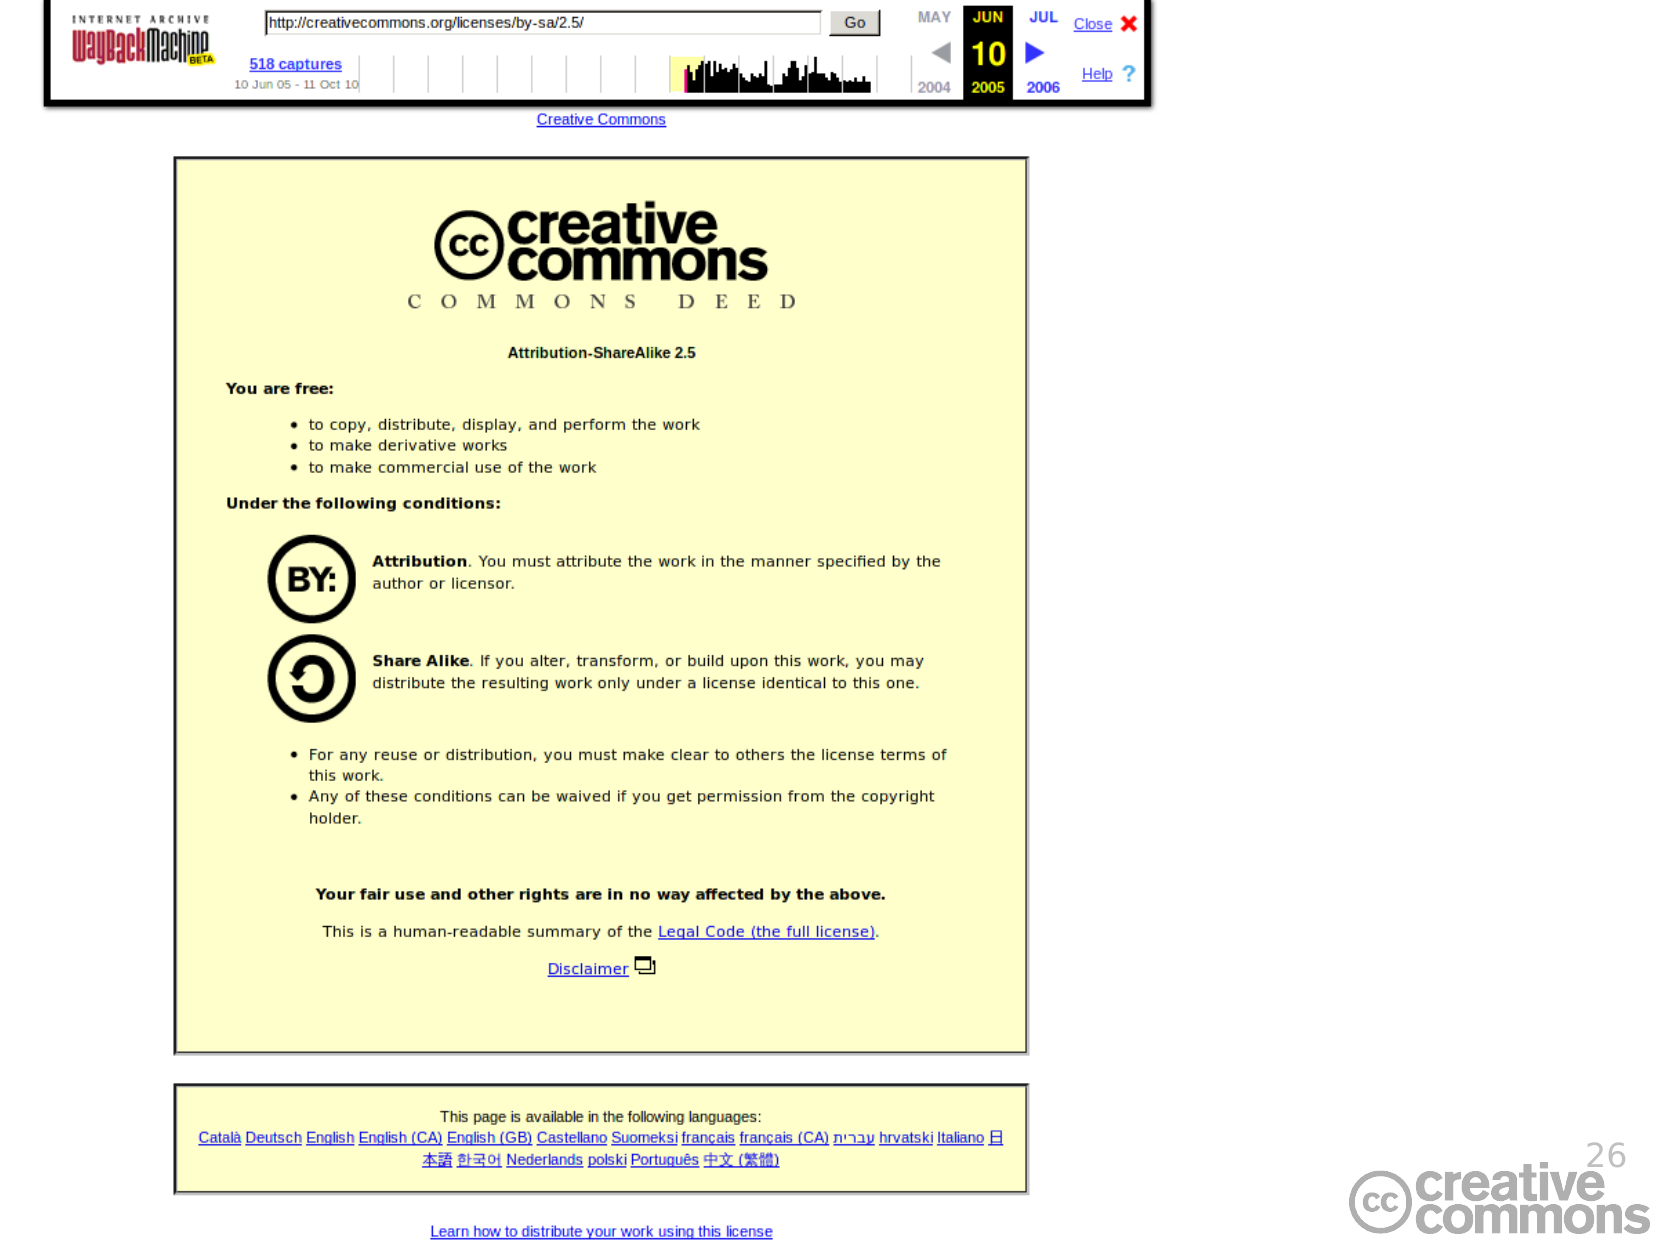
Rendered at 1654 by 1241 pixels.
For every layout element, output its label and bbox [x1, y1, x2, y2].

picture [1349, 1162, 1650, 1234]
picture [37, 0, 1165, 1241]
